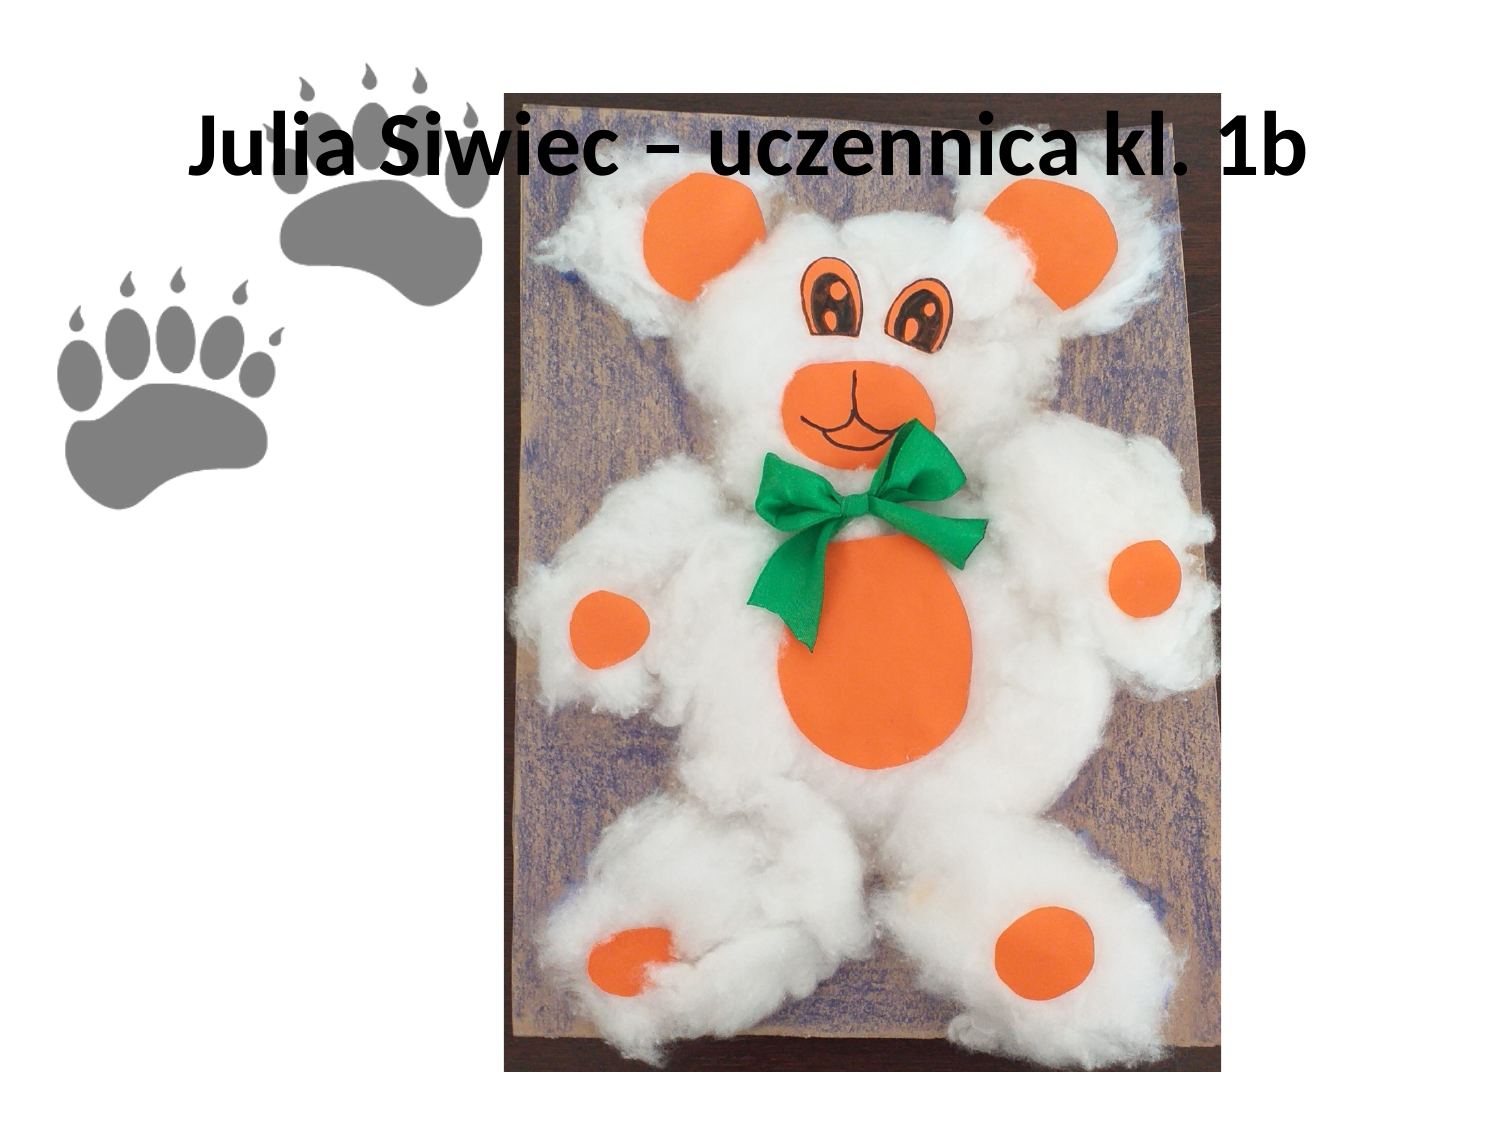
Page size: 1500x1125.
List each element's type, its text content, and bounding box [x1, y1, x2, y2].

title Julia Siwiec – uczennica kl. 1b [75, 45, 1426, 233]
picture [46, 46, 1222, 1072]
